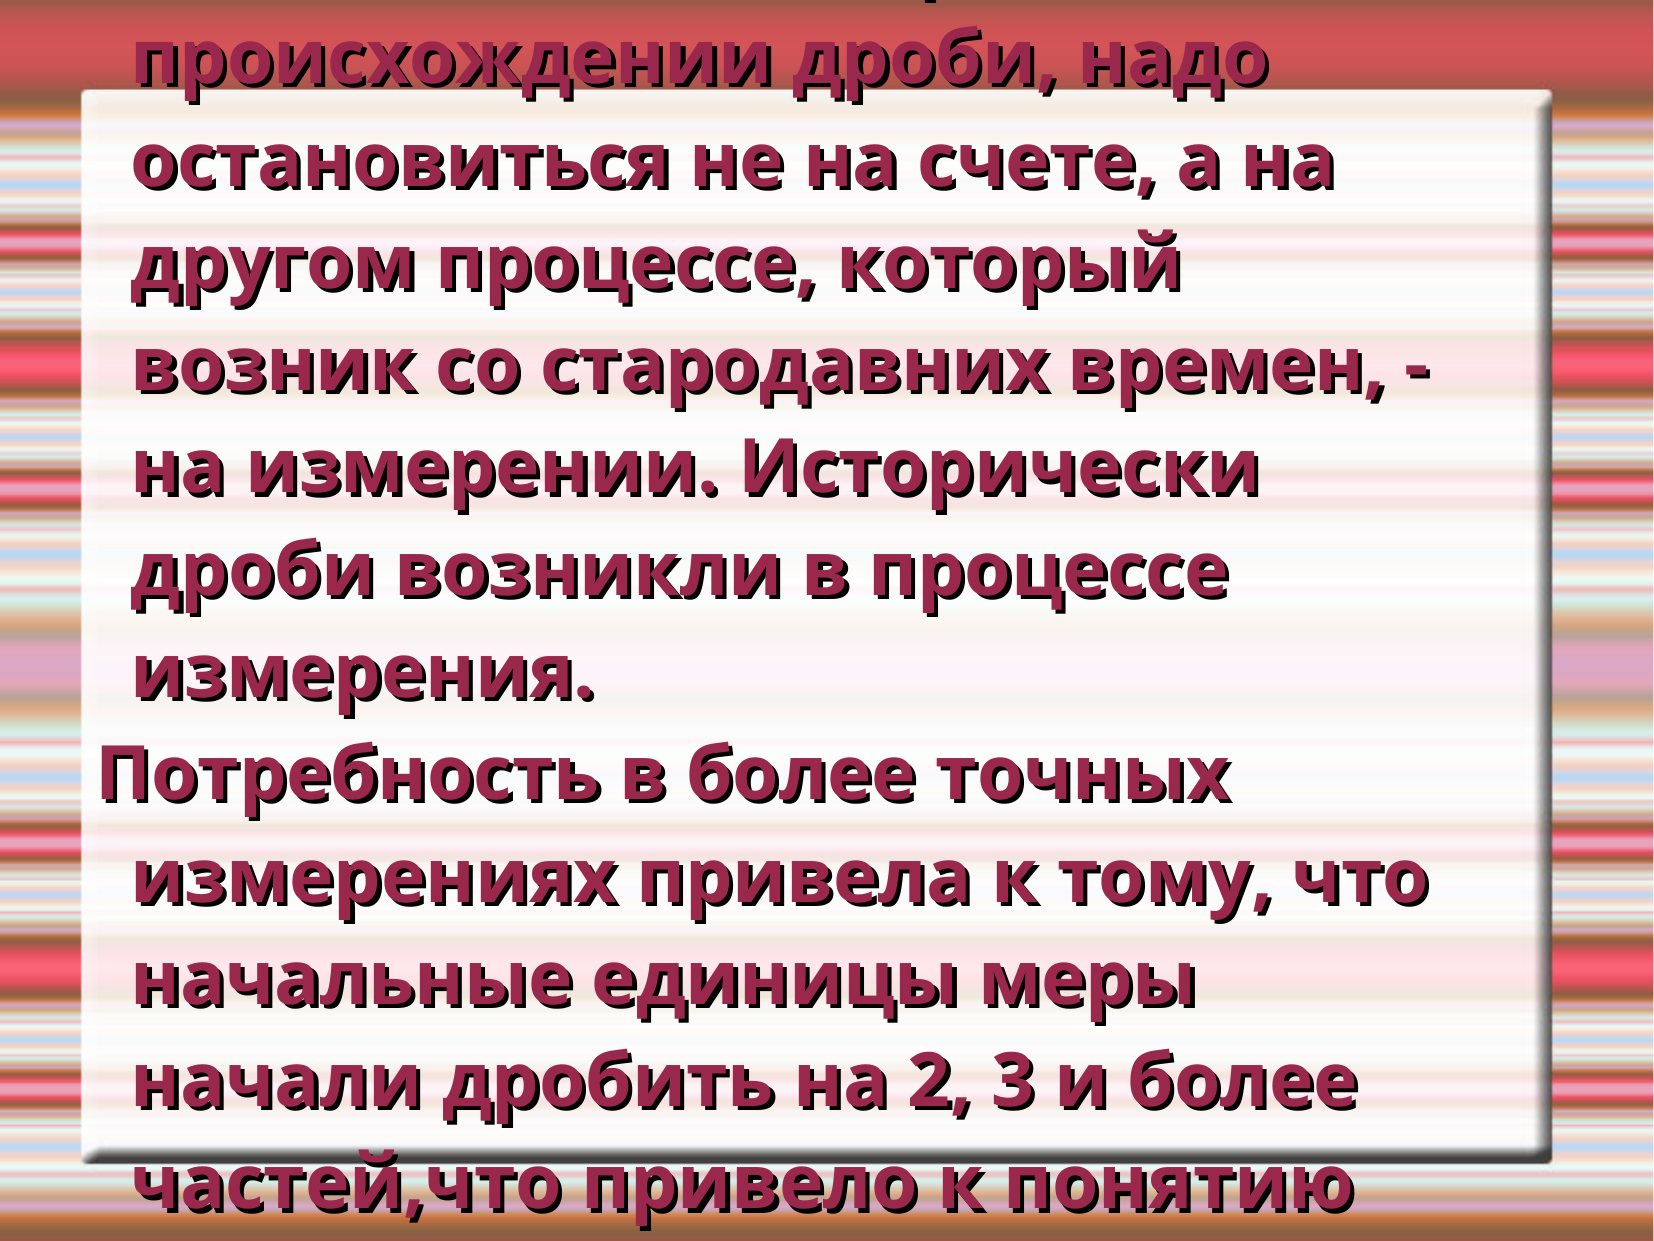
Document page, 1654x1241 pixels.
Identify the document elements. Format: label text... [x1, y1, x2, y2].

picture [0, 0, 1654, 1241]
subtitle Чтобы выяснить вопрос о происхождении дроби, надо остановиться не на счете, а на другом процессе, который возник со стародавних времен, - на измерении. Исторически дроби возникли в процессе измерения. Потребность в более точных измерениях привела к тому, что начальные единицы меры начали дробить на 2, 3 и более частей,что привело к понятию дроби. [95, 149, 1477, 1085]
